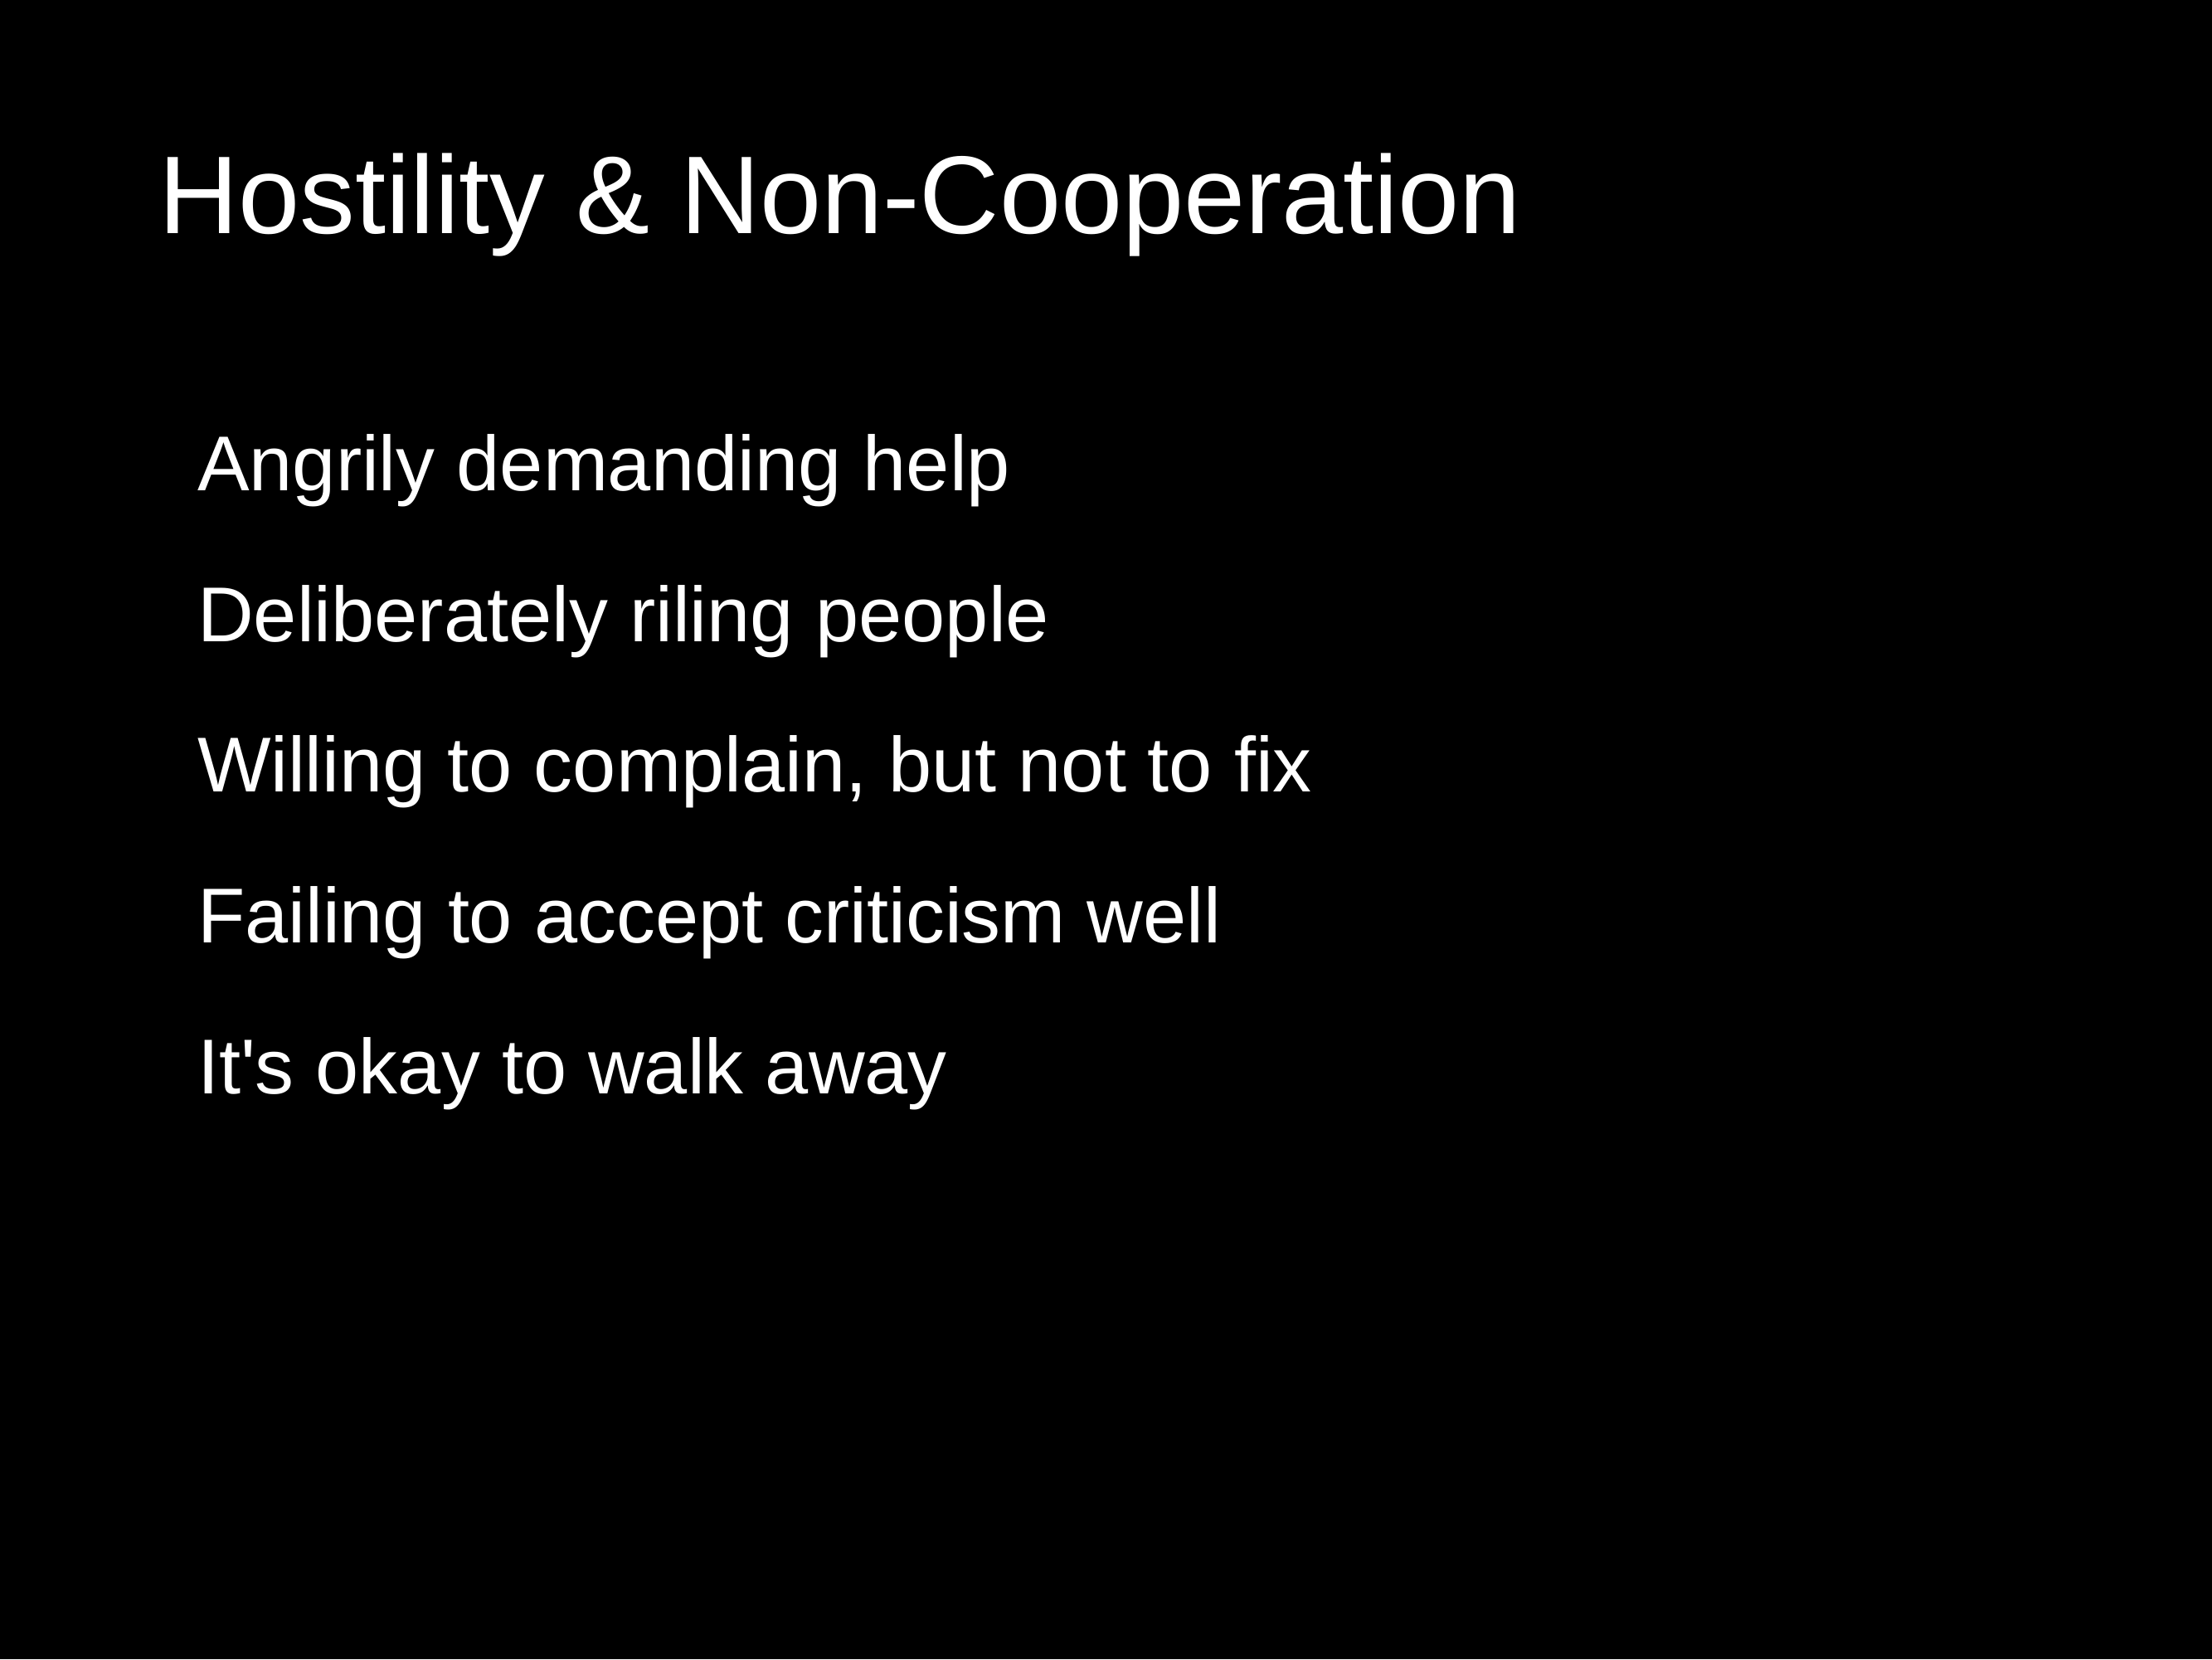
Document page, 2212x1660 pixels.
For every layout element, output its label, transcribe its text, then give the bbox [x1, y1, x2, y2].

list Angrily demanding help Deliberately riling people Willing to complain, but not to fix Failing to accept criticism well It's okay to walk away [152, 370, 2059, 1390]
title Hostility & Non-Cooperation [152, 79, 2059, 312]
